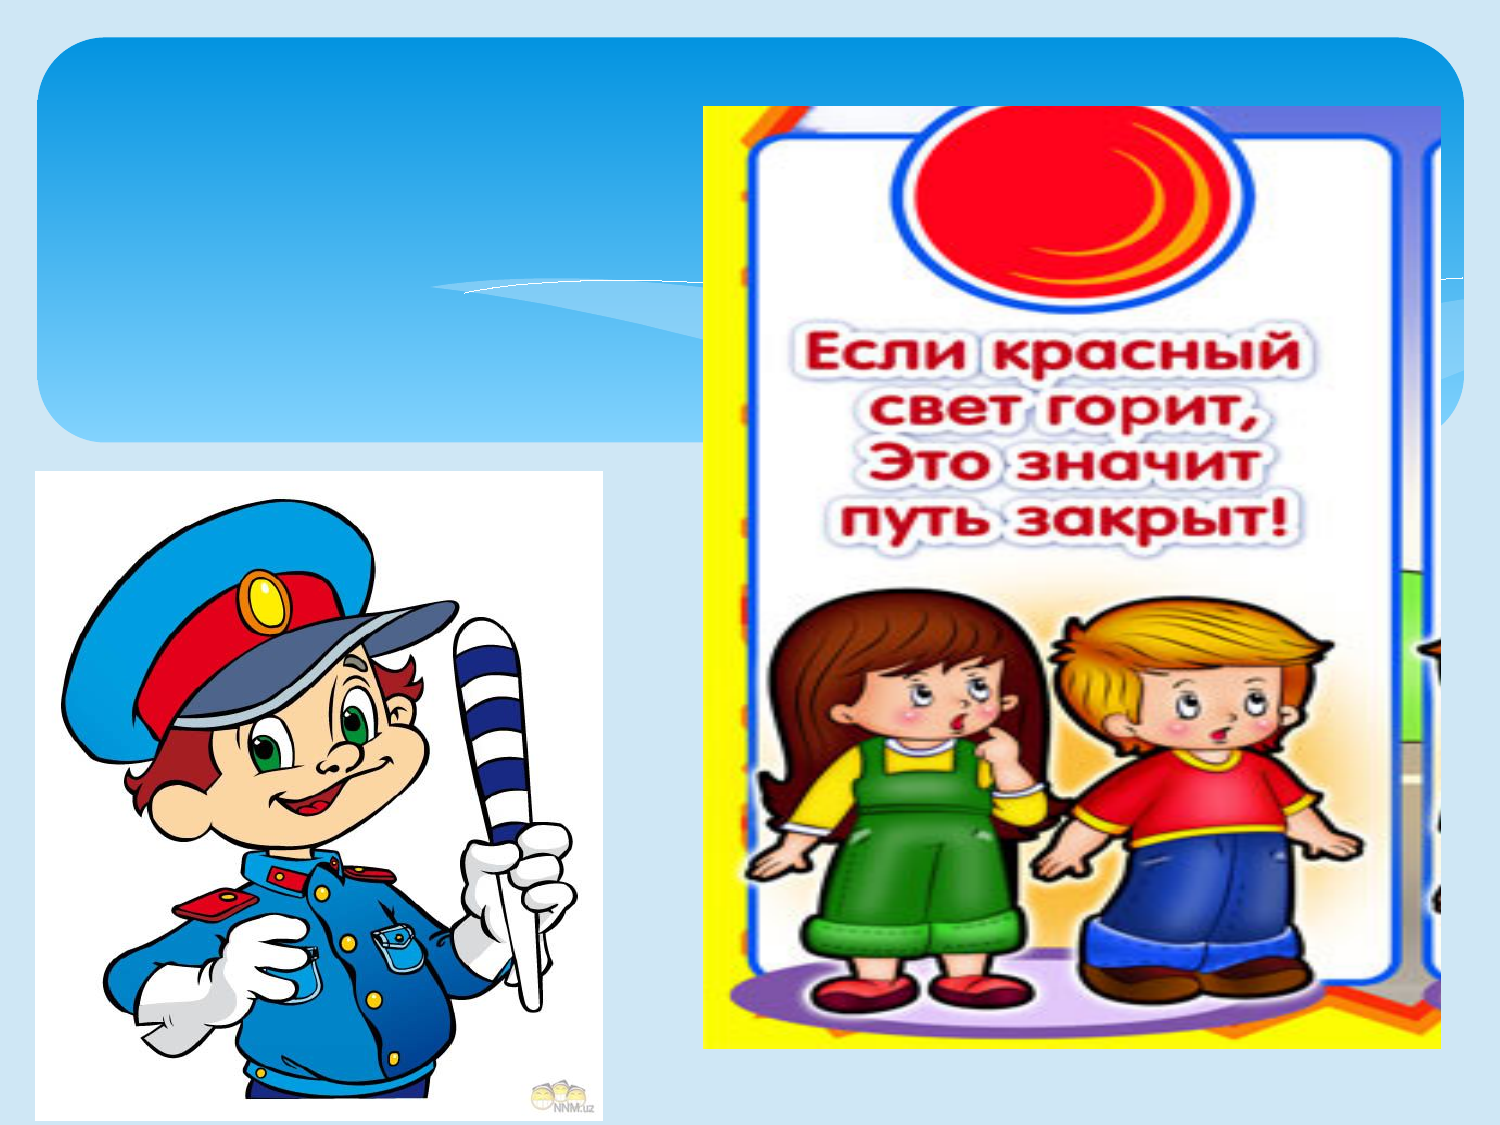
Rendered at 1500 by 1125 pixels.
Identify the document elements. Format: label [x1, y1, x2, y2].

picture [35, 106, 1441, 1121]
